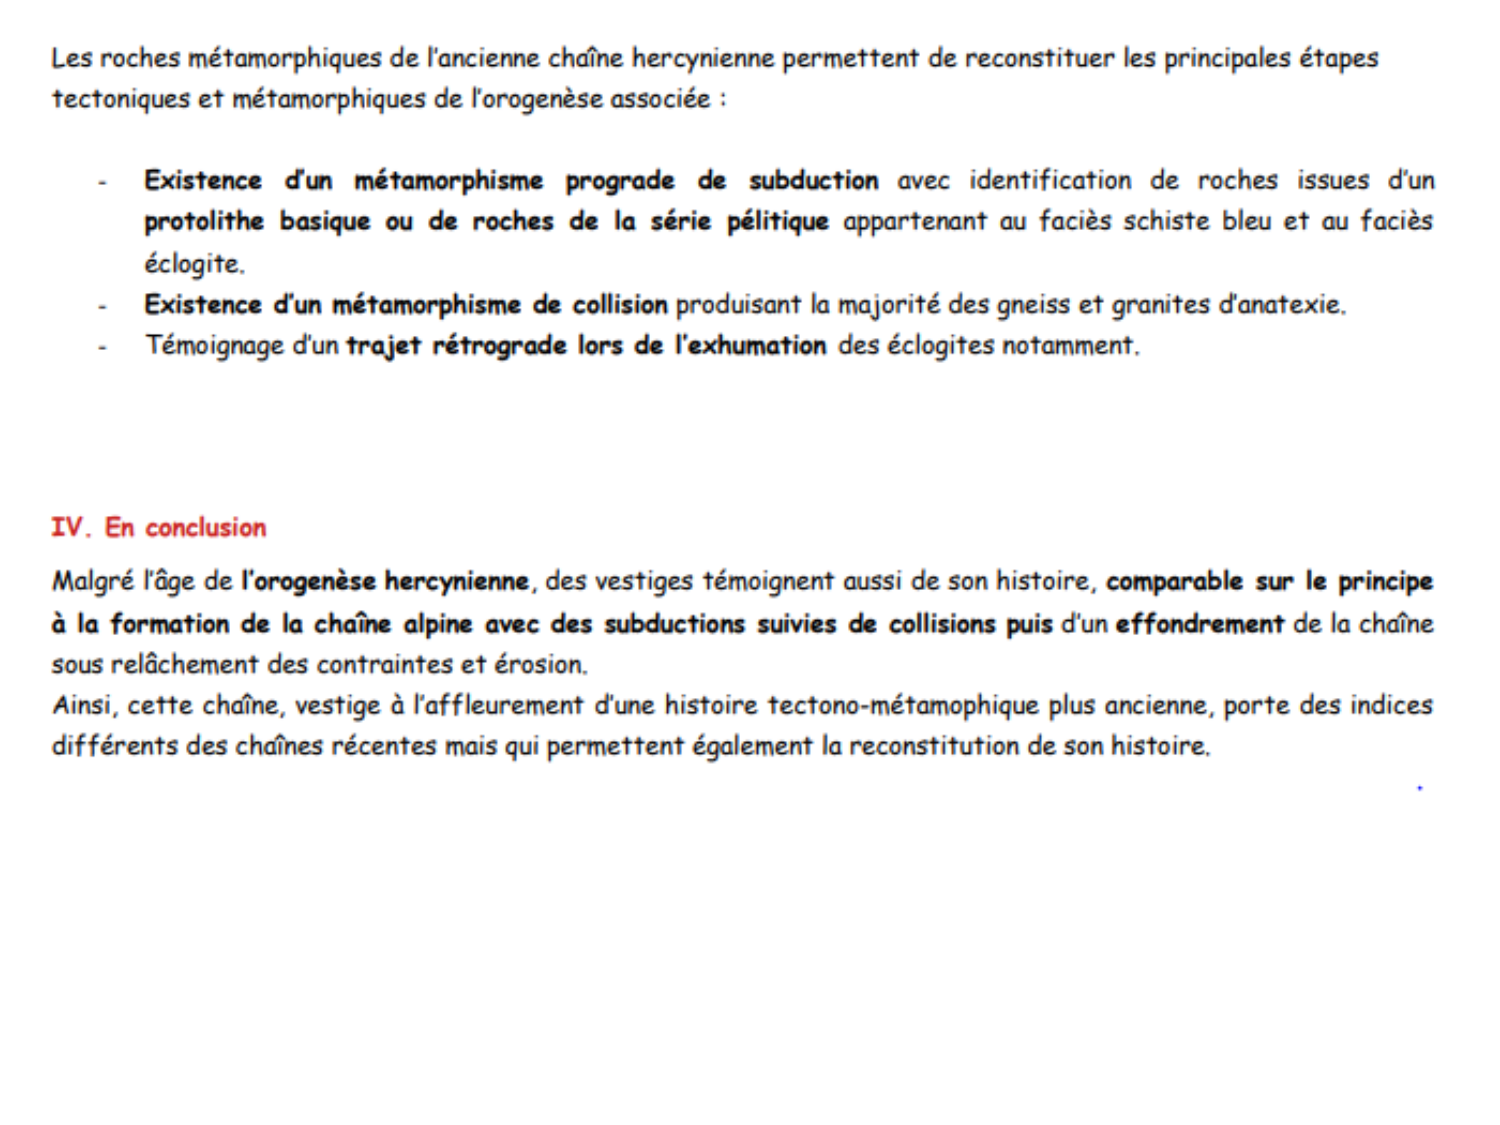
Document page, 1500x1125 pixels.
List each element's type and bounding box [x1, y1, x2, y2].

picture [5, 35, 1477, 815]
